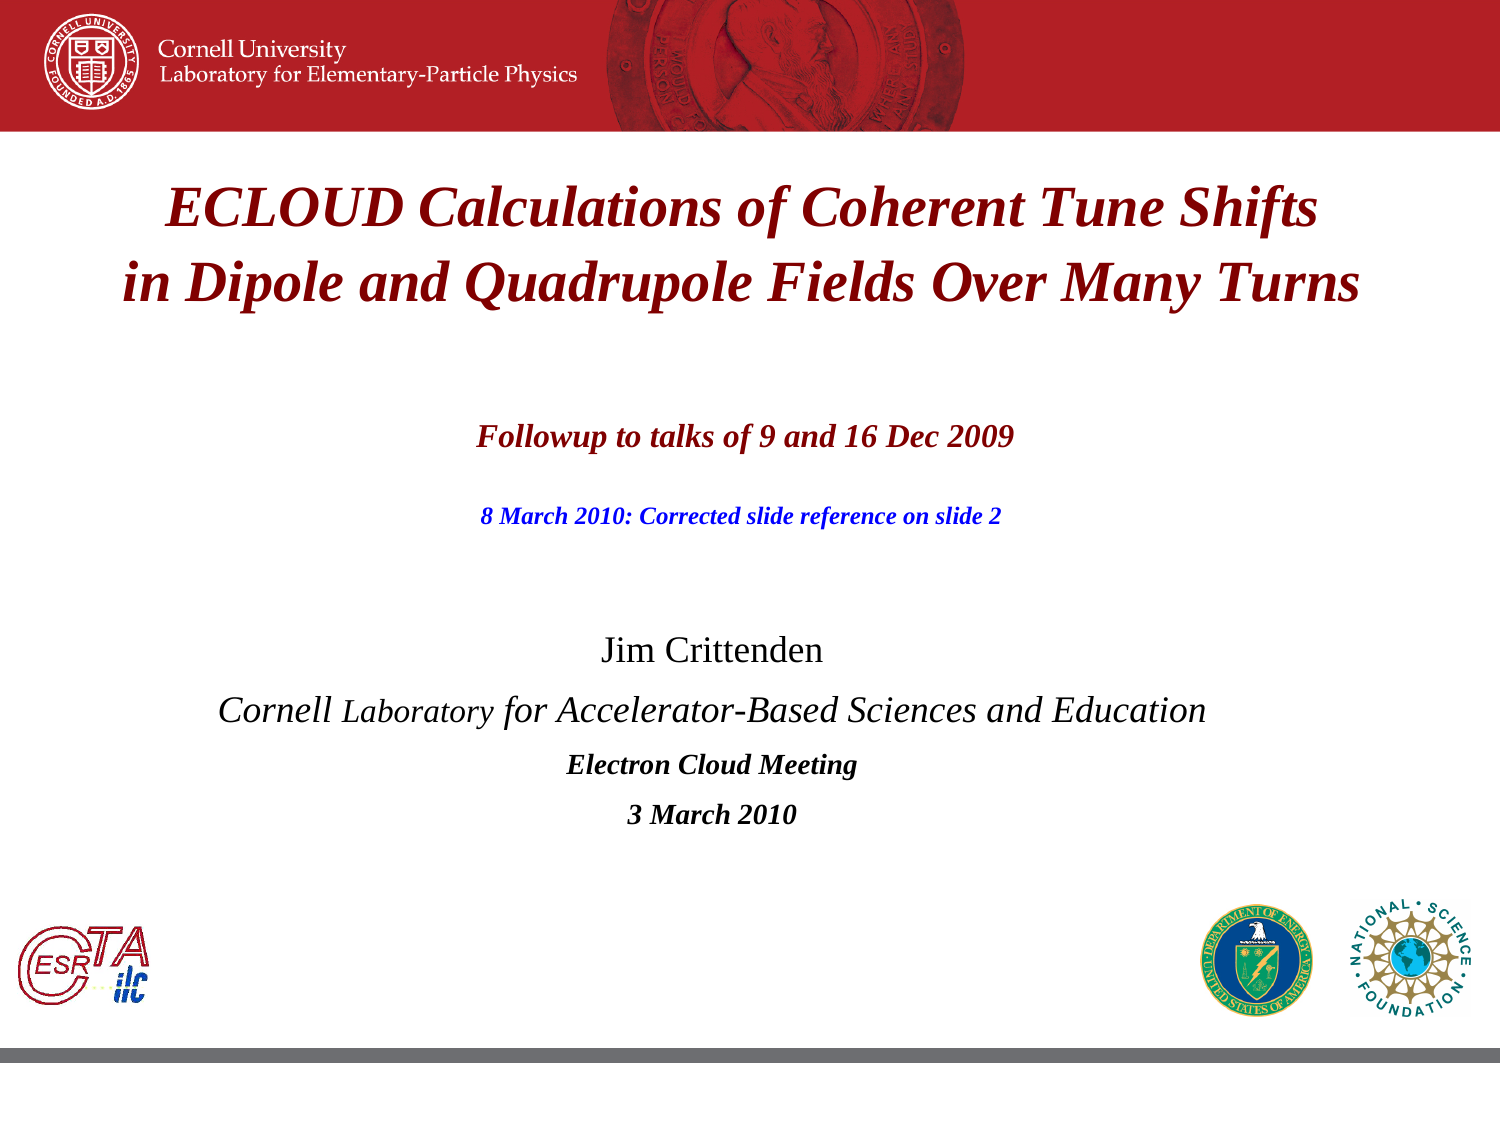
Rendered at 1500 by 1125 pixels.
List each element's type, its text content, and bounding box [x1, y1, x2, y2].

text_box Followup to talks of 9 and 16 Dec 2009 8 March 2010: Corrected slide reference on slide 2 [374, 404, 1107, 593]
title ECLOUD Calculations of Coherent Tune Shifts in Dipole and Quadrupole Fields Over Many Turns [22, 138, 1463, 340]
picture [8, 899, 151, 1036]
picture [1200, 904, 1313, 1017]
picture [1350, 899, 1471, 1017]
picture [0, 0, 1500, 132]
subtitle Jim Crittenden Cornell Laboratory for Accelerator-Based Sciences and Education Electron Cloud Meeting 3 March 2010 [187, 619, 1238, 883]
